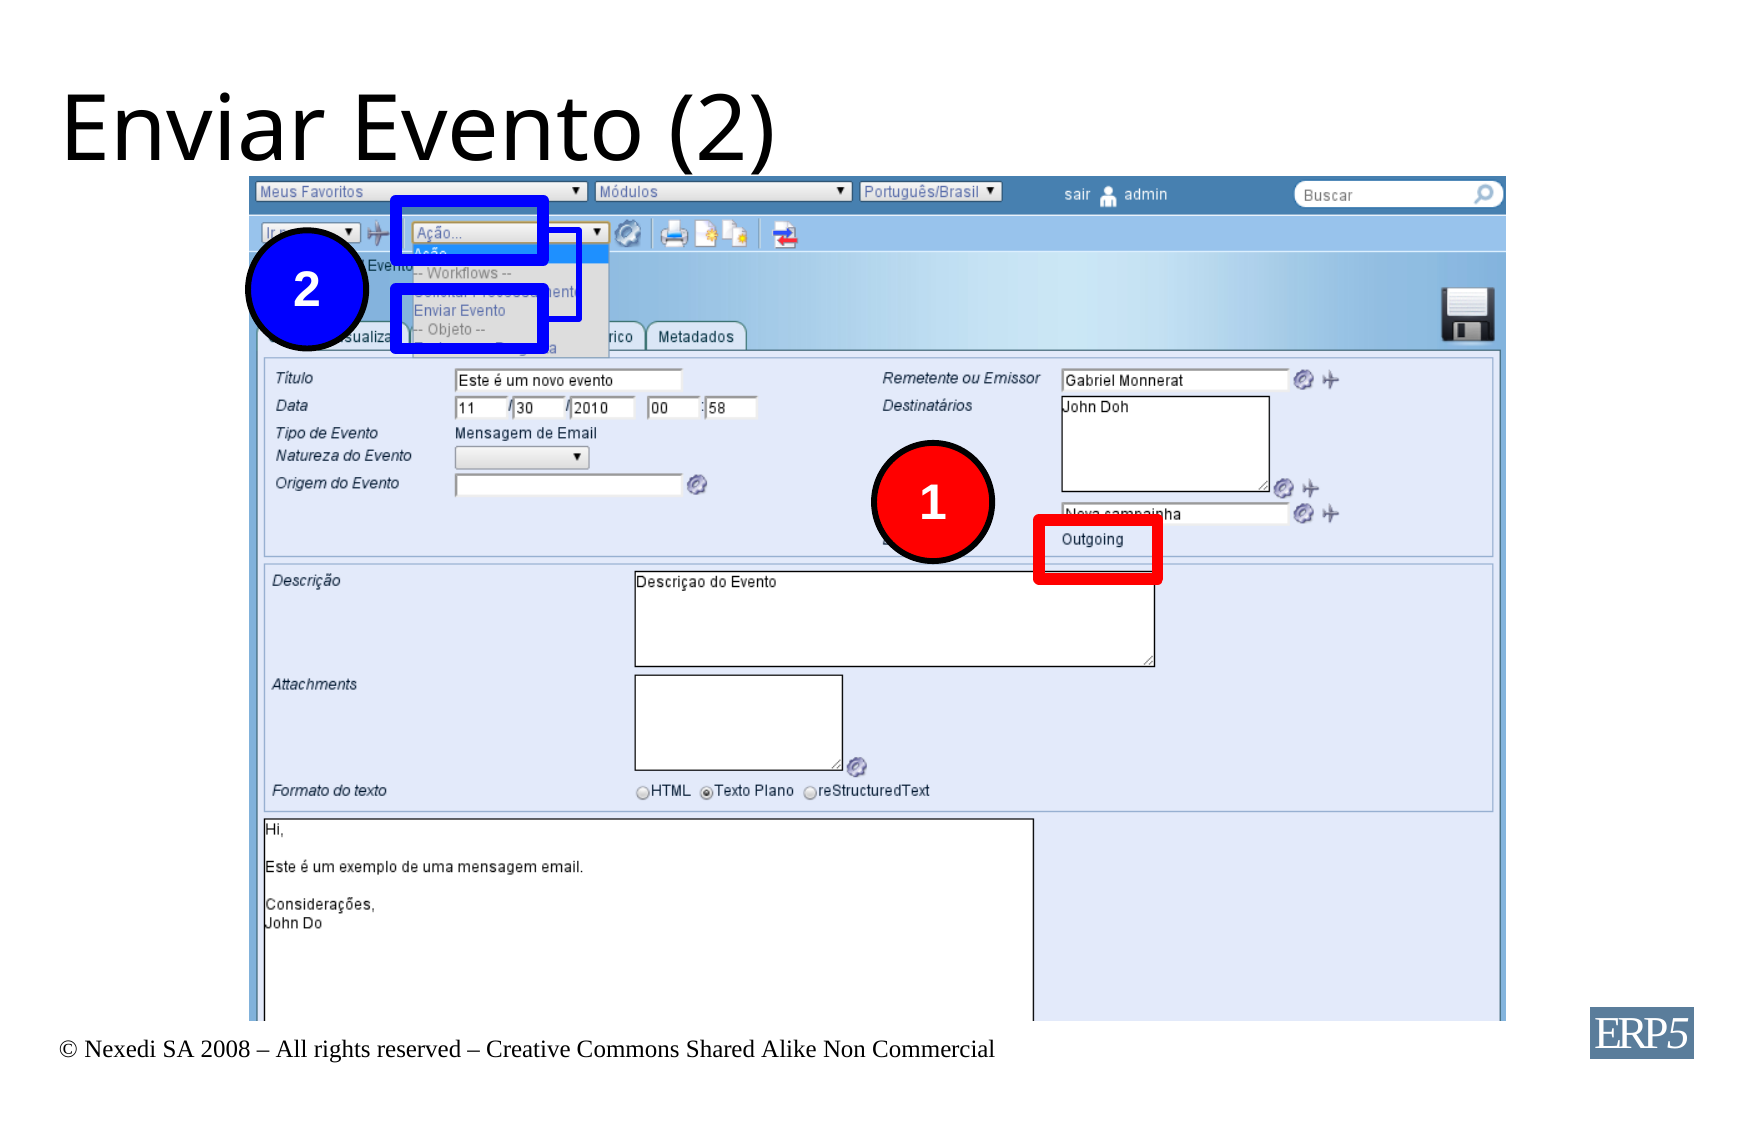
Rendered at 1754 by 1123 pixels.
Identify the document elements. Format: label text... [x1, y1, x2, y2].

text_box 2 [248, 230, 367, 349]
text_box 1 [874, 442, 993, 562]
picture [249, 187, 1506, 1021]
title Enviar Evento (2) [59, 63, 1695, 187]
